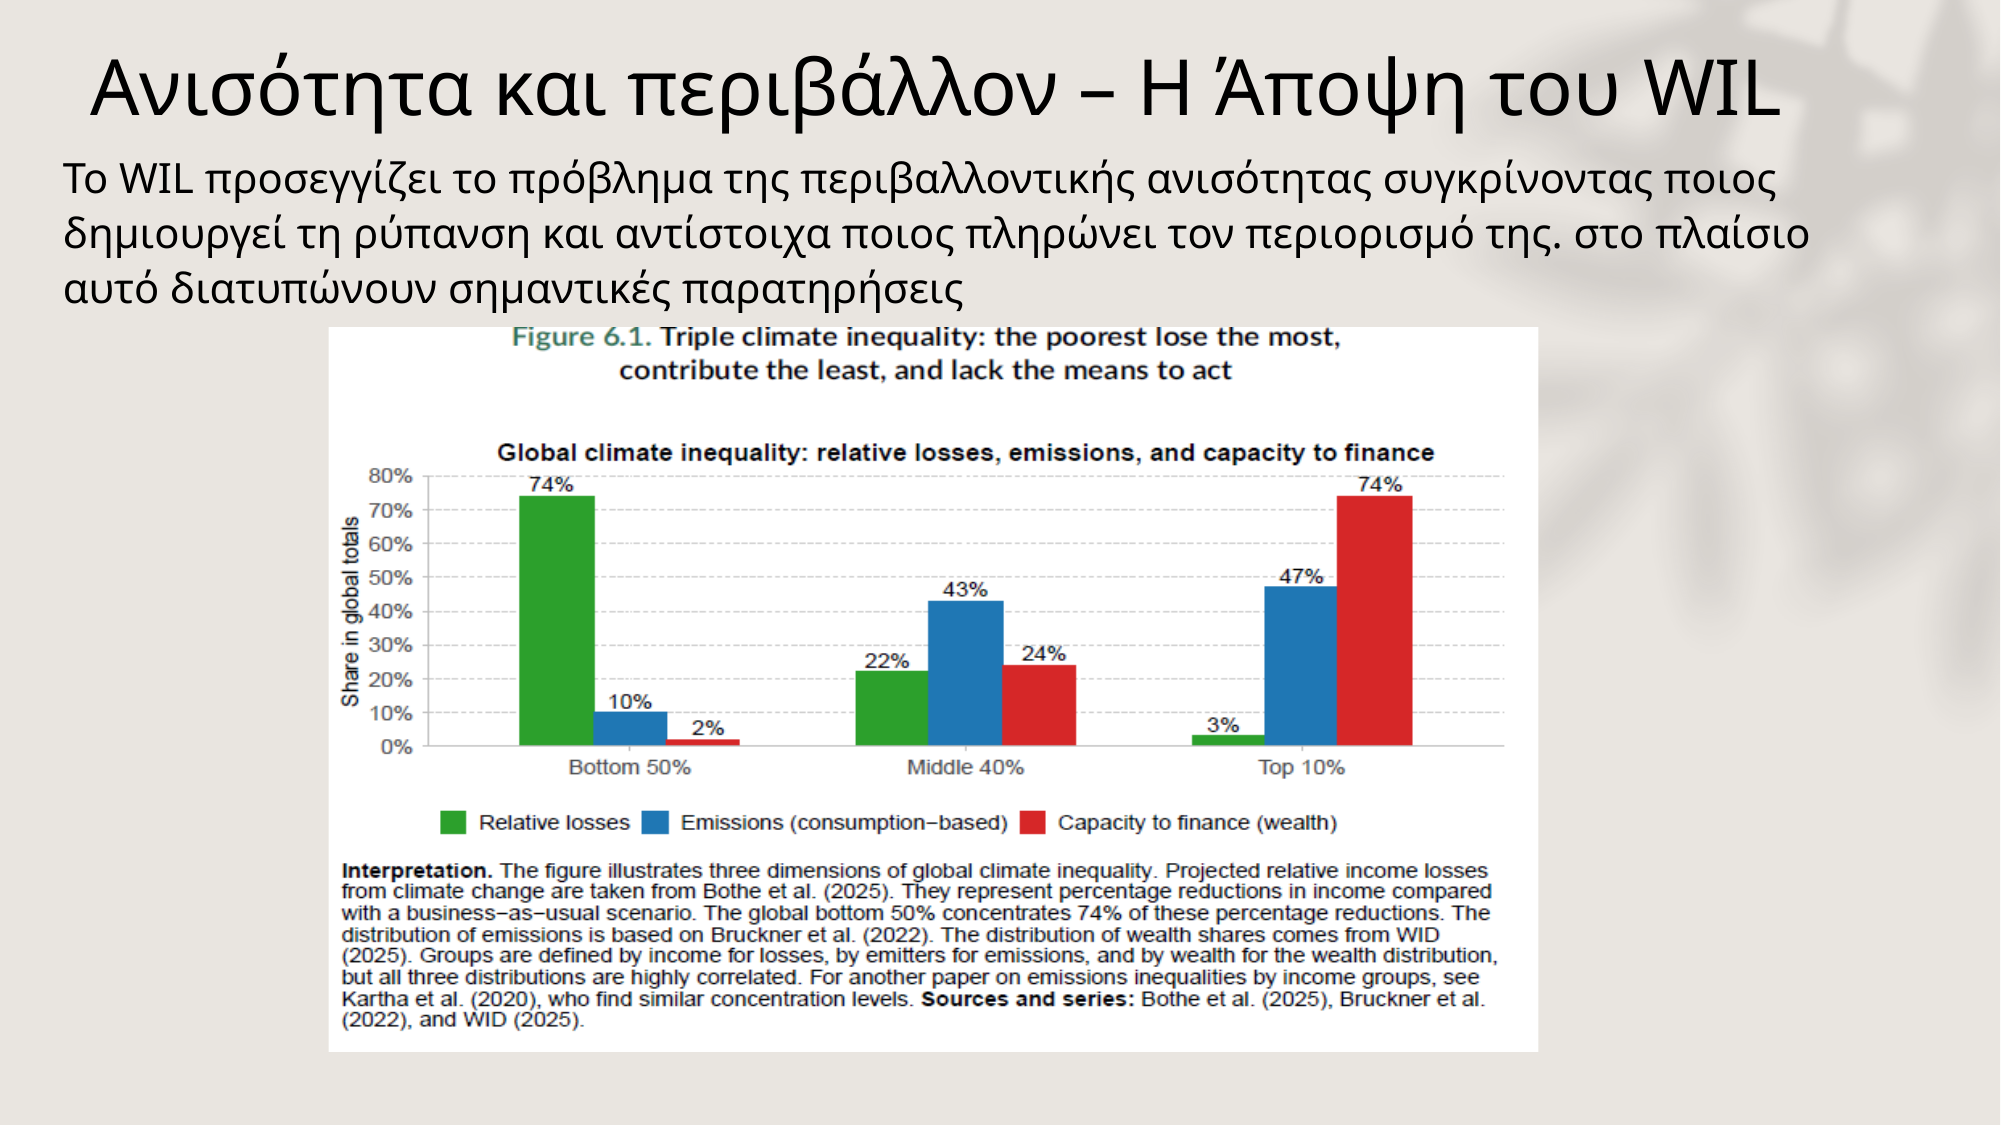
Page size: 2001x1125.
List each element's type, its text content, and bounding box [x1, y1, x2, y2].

list Το WIL προσεγγίζει το πρόβλημα της περιβαλλοντικής ανισότητας συγκρίνοντας ποιος δημιουργεί τη ρύπανση και αντίστοιχα ποιος πληρώνει τον περιορισμό της. στο πλαίσιο αυτό διατυπώνουν σημαντικές παρατηρήσεις [47, 138, 1925, 1096]
picture [328, 327, 1539, 1052]
title Ανισότητα και περιβάλλον – Η Άποψη του WIL [75, 29, 1863, 138]
